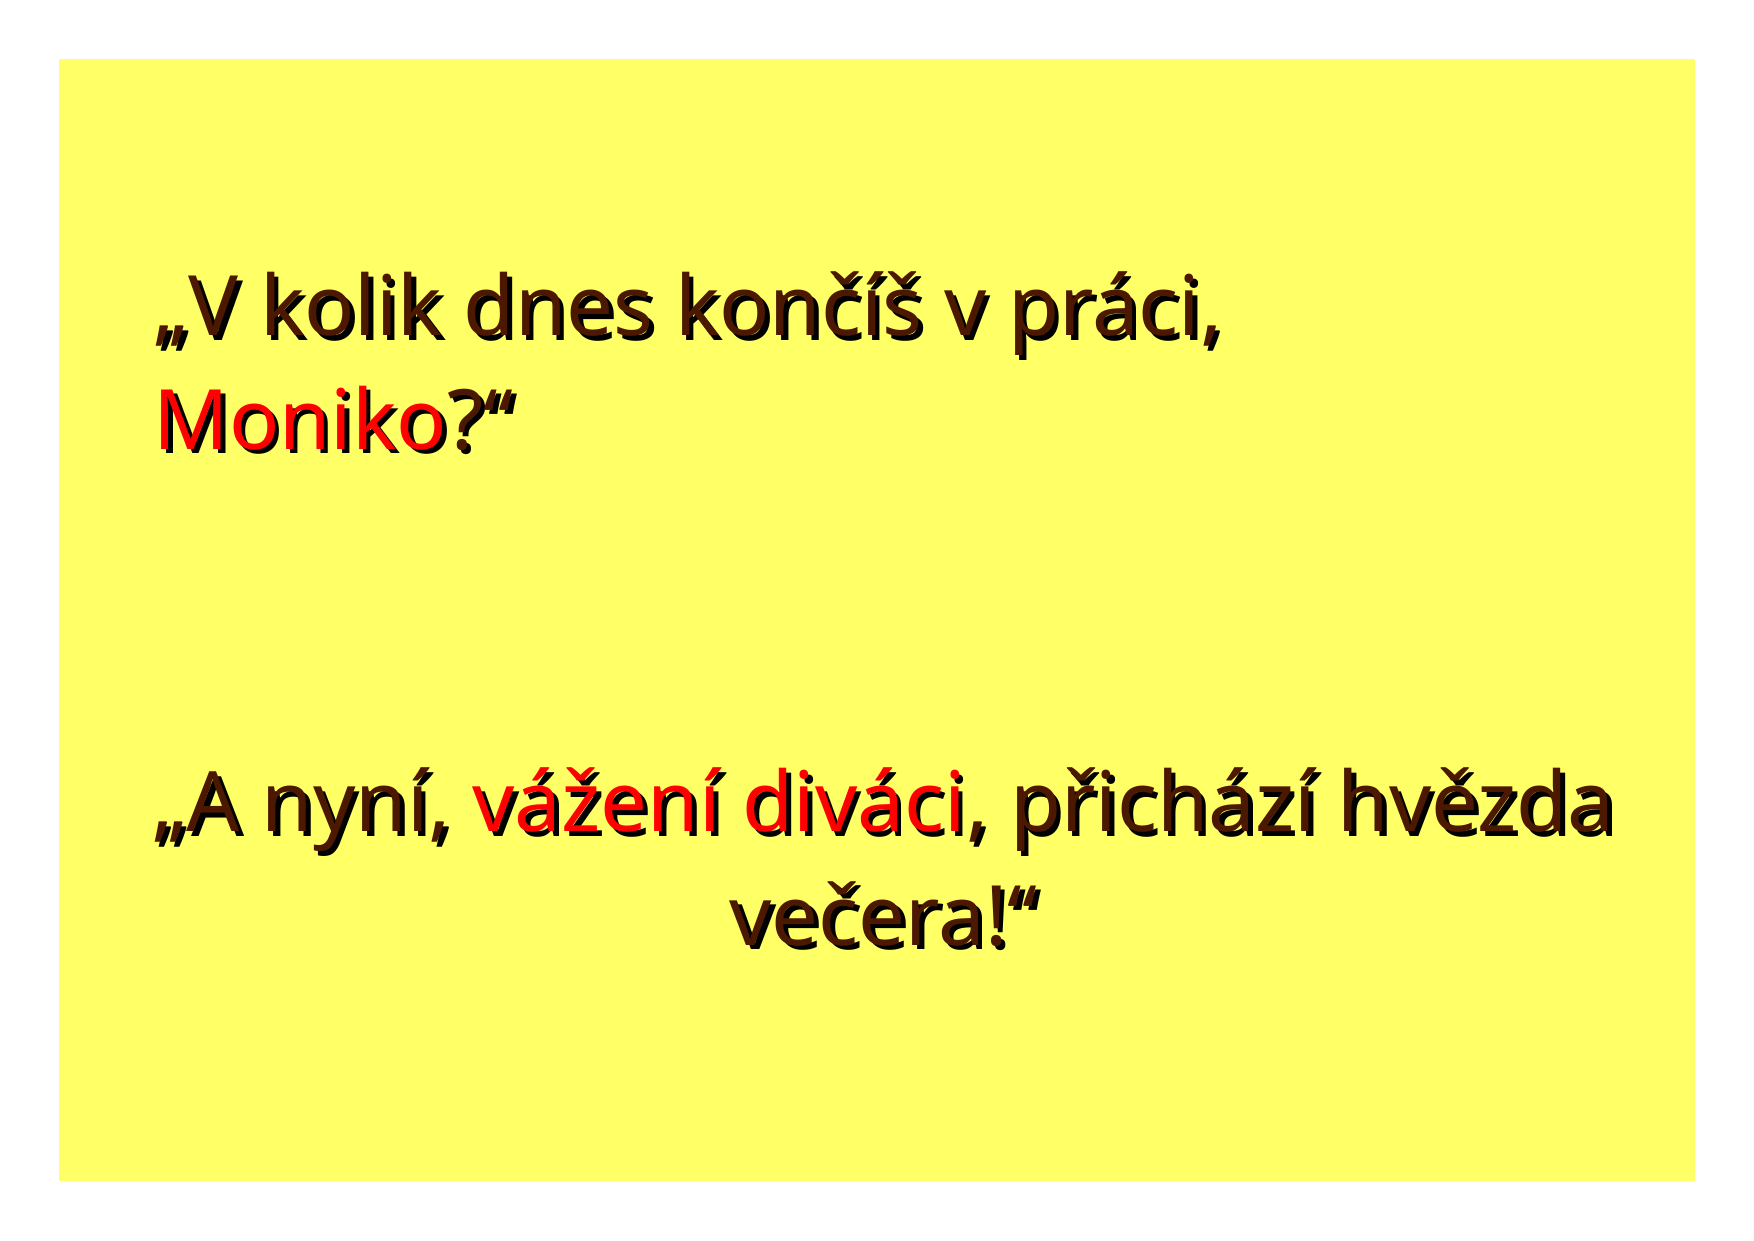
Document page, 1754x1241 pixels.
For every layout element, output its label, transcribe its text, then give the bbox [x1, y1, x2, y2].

subtitle „A nyní, vážení diváci, přichází hvězda večera!“ [147, 561, 1620, 1152]
title „V kolik dnes končíš v práci, Moniko?“ [153, 277, 1595, 443]
